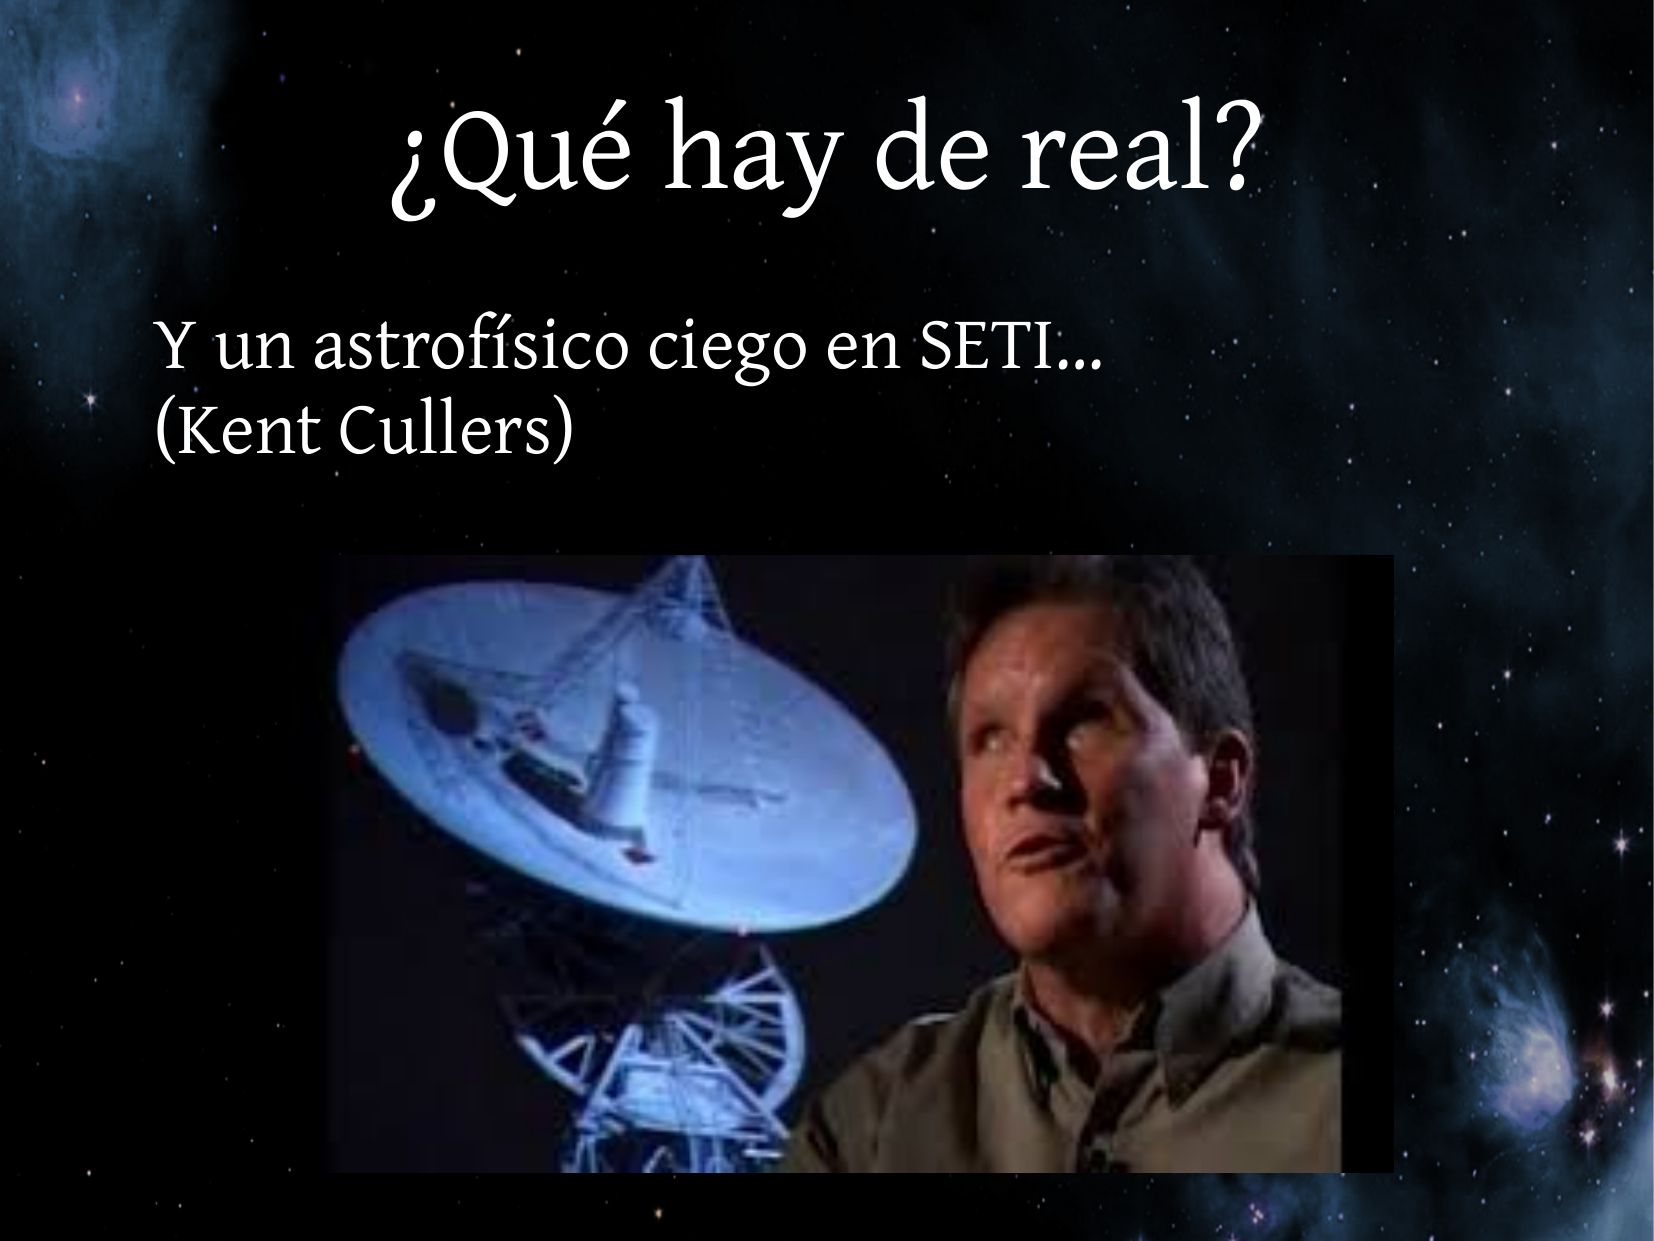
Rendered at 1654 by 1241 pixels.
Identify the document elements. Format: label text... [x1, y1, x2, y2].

title ¿Qué hay de real? [82, 49, 1571, 257]
picture [0, 0, 1654, 1241]
list Y un astrofísico ciego en SETI… (Kent Cullers) [82, 303, 1501, 1123]
